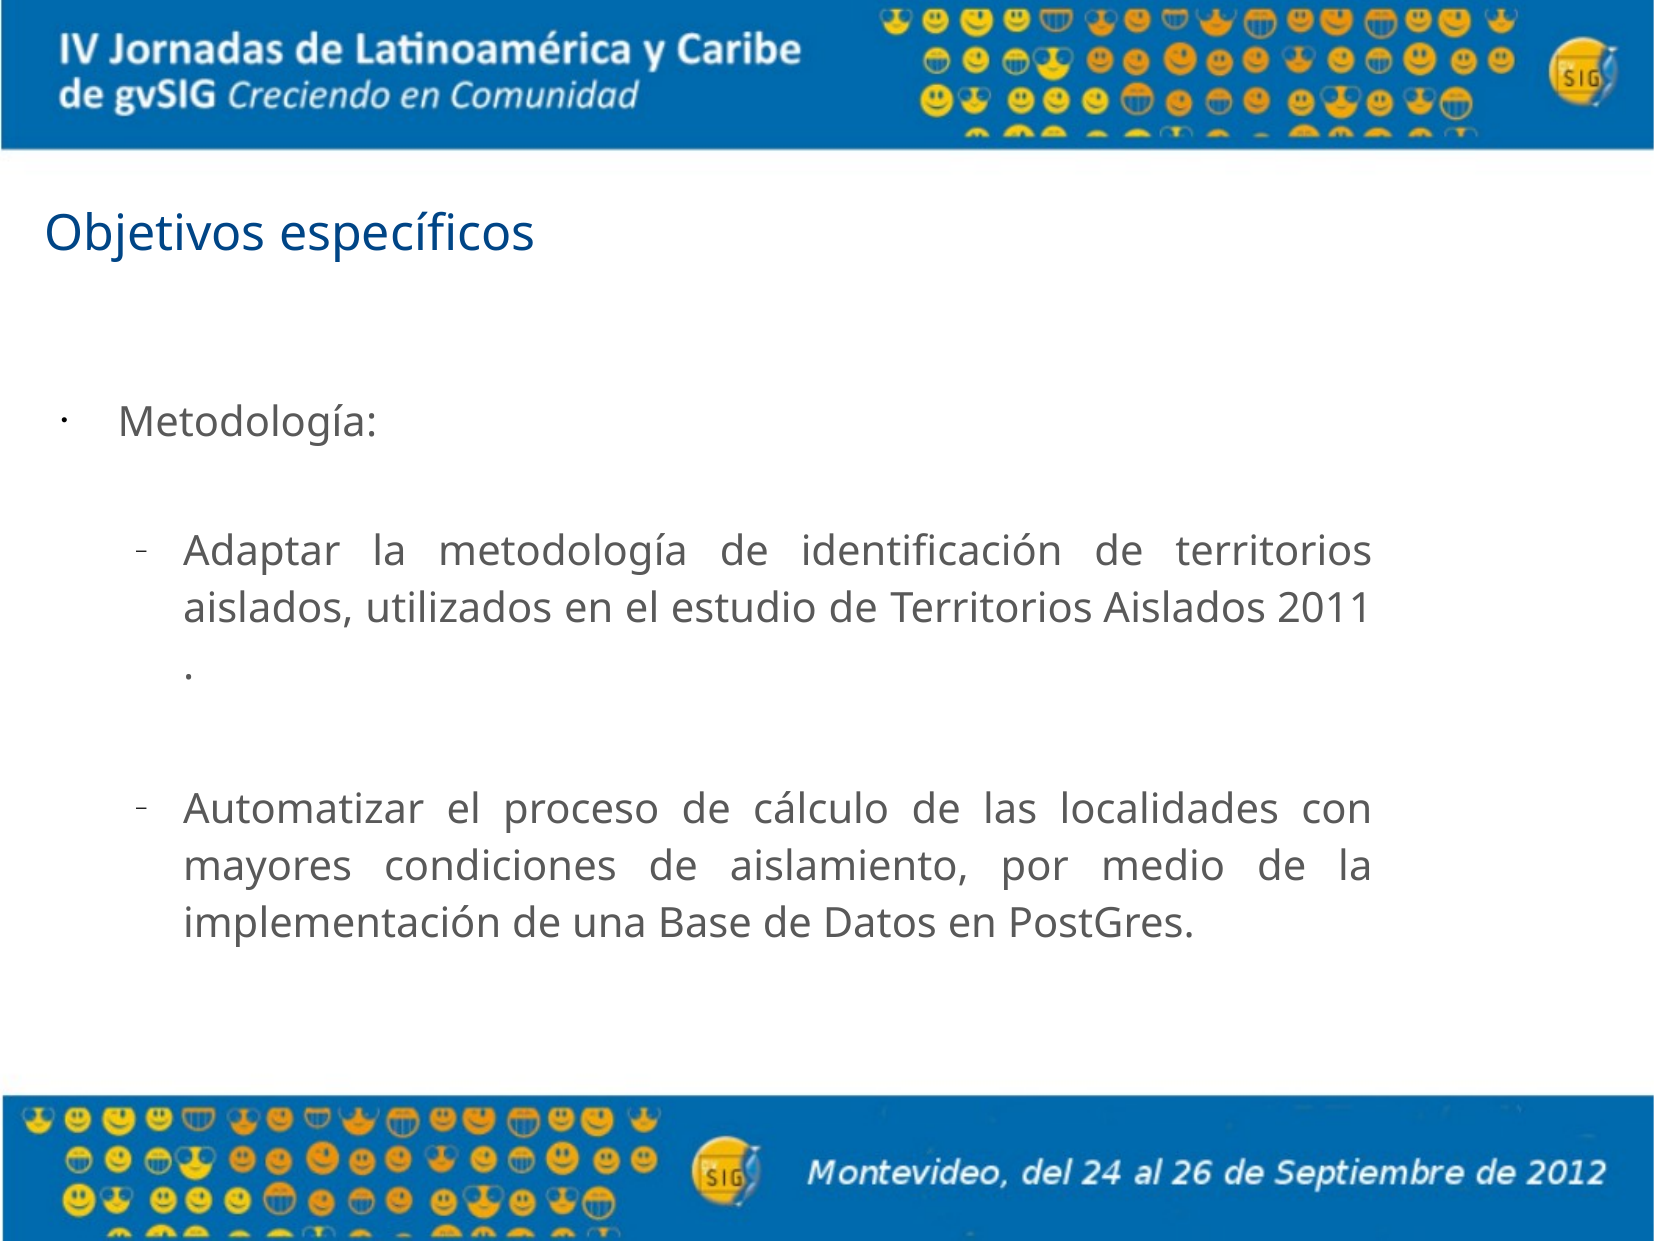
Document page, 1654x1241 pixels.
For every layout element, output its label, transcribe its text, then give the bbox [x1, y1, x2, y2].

picture [0, 0, 1654, 1241]
list Metodología: Adaptar la metodología de identificación de territorios aislados, utilizados en el estudio de Territorios Aislados 2011. Automatizar el proceso de cálculo de las localidades con mayores condiciones de aislamiento, por medio de la implementación de una Base de Datos en PostGres. [46, 383, 1388, 916]
title Objetivos específicos [29, 137, 1369, 325]
